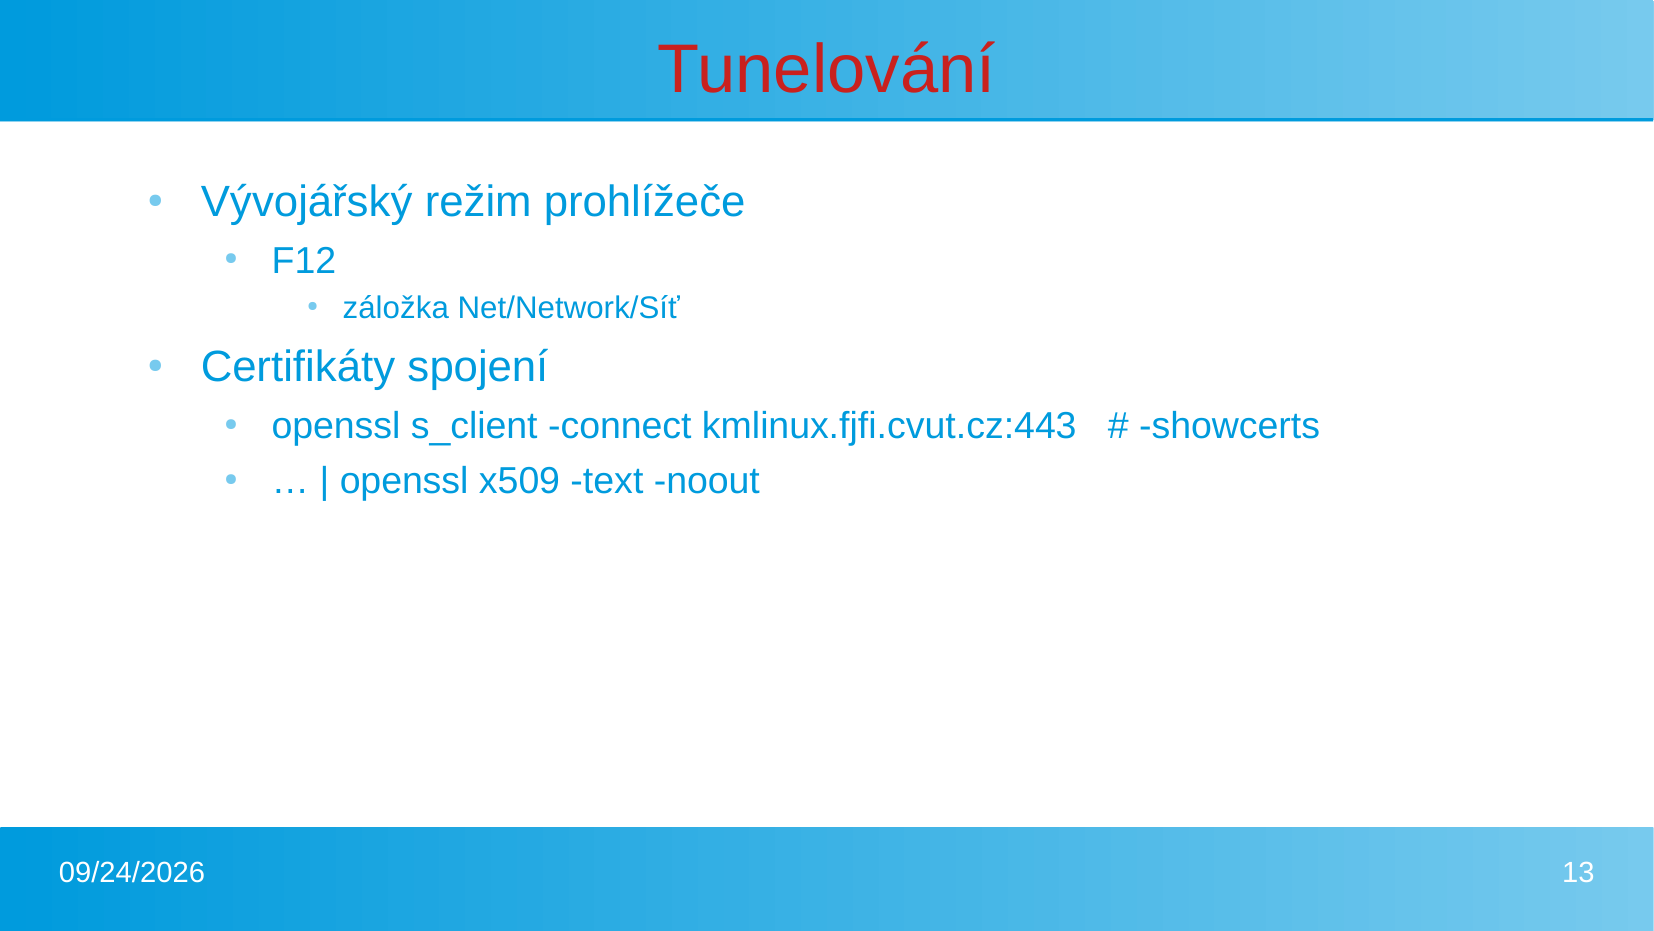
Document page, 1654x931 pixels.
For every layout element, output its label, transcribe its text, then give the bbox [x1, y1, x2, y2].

title Tunelování [59, 29, 1595, 108]
list Vývojářský režim prohlížeče F12 záložka Net/Network/Síť Certifikáty spojení openssl s_client -connect kmlinux.fjfi.cvut.cz:443 # -showcerts … | openssl x509 -text -noout [59, 177, 1595, 768]
